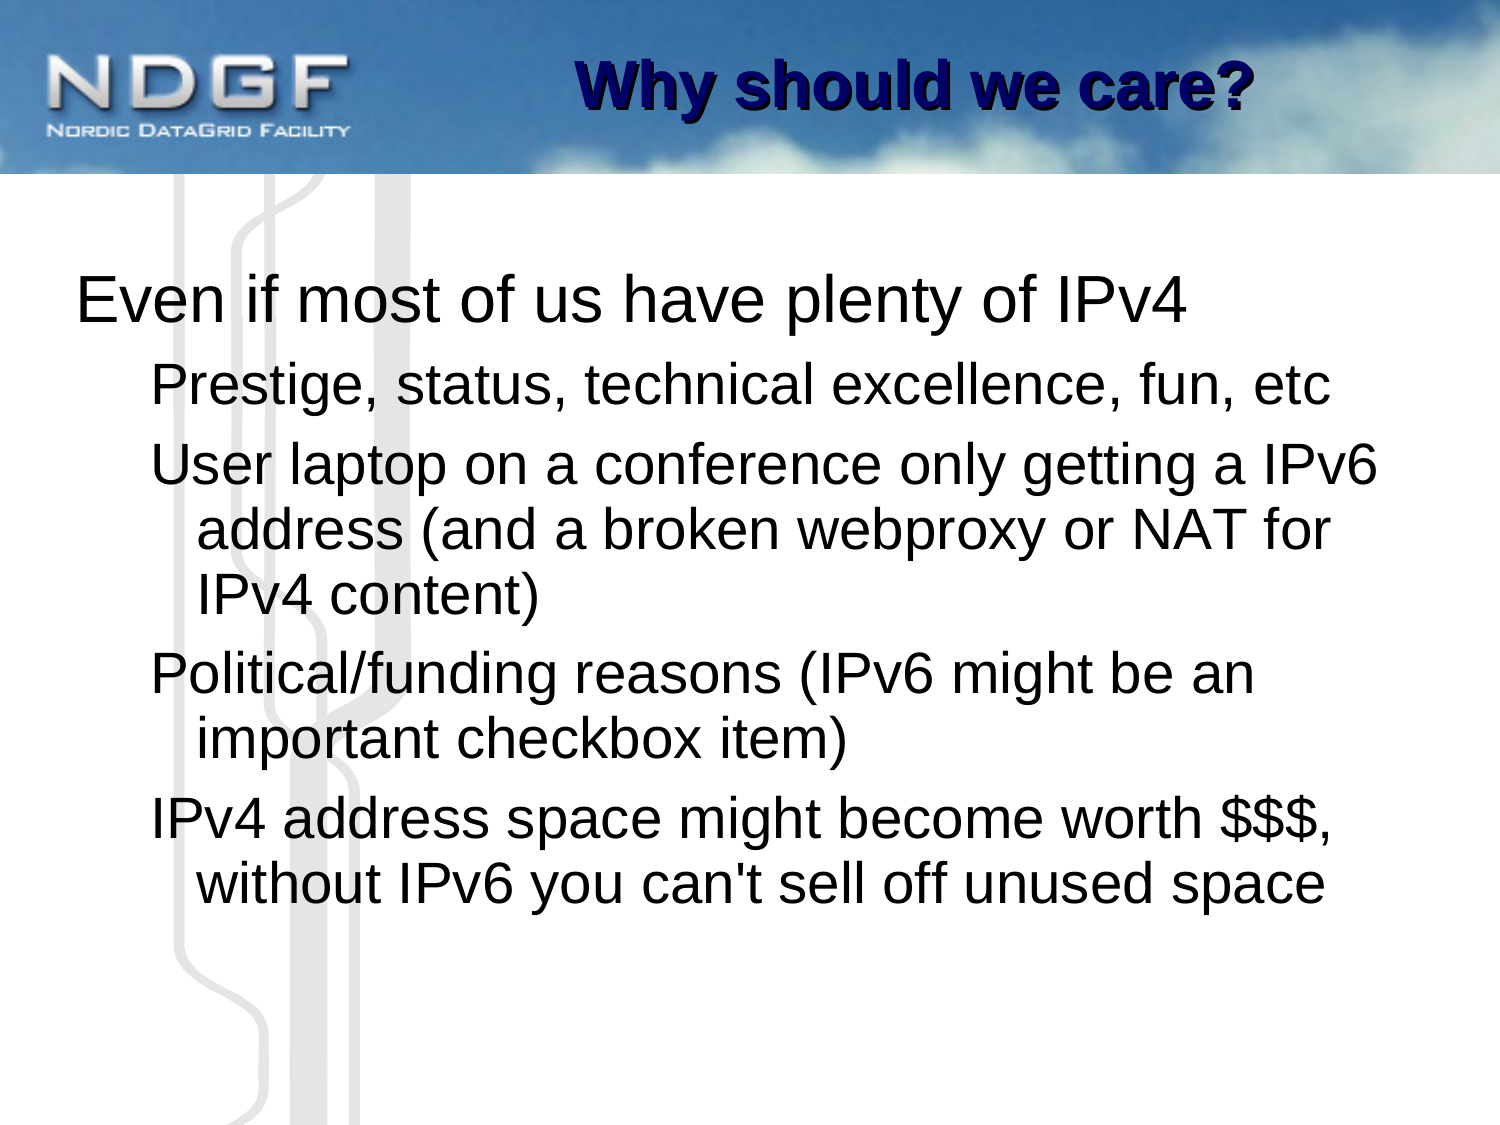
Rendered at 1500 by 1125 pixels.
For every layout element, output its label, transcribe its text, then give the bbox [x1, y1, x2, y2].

picture [0, 0, 1500, 1125]
list Even if most of us have plenty of IPv4 Prestige, status, technical excellence, fun, etc User laptop on a conference only getting a IPv6 address (and a broken webproxy or NAT for IPv4 content) Political/funding reasons (IPv6 might be an important checkbox item) IPv4 address space might become worth $$$, without IPv6 you can't sell off unused space [75, 262, 1426, 991]
title Why should we care? [372, 26, 1459, 142]
